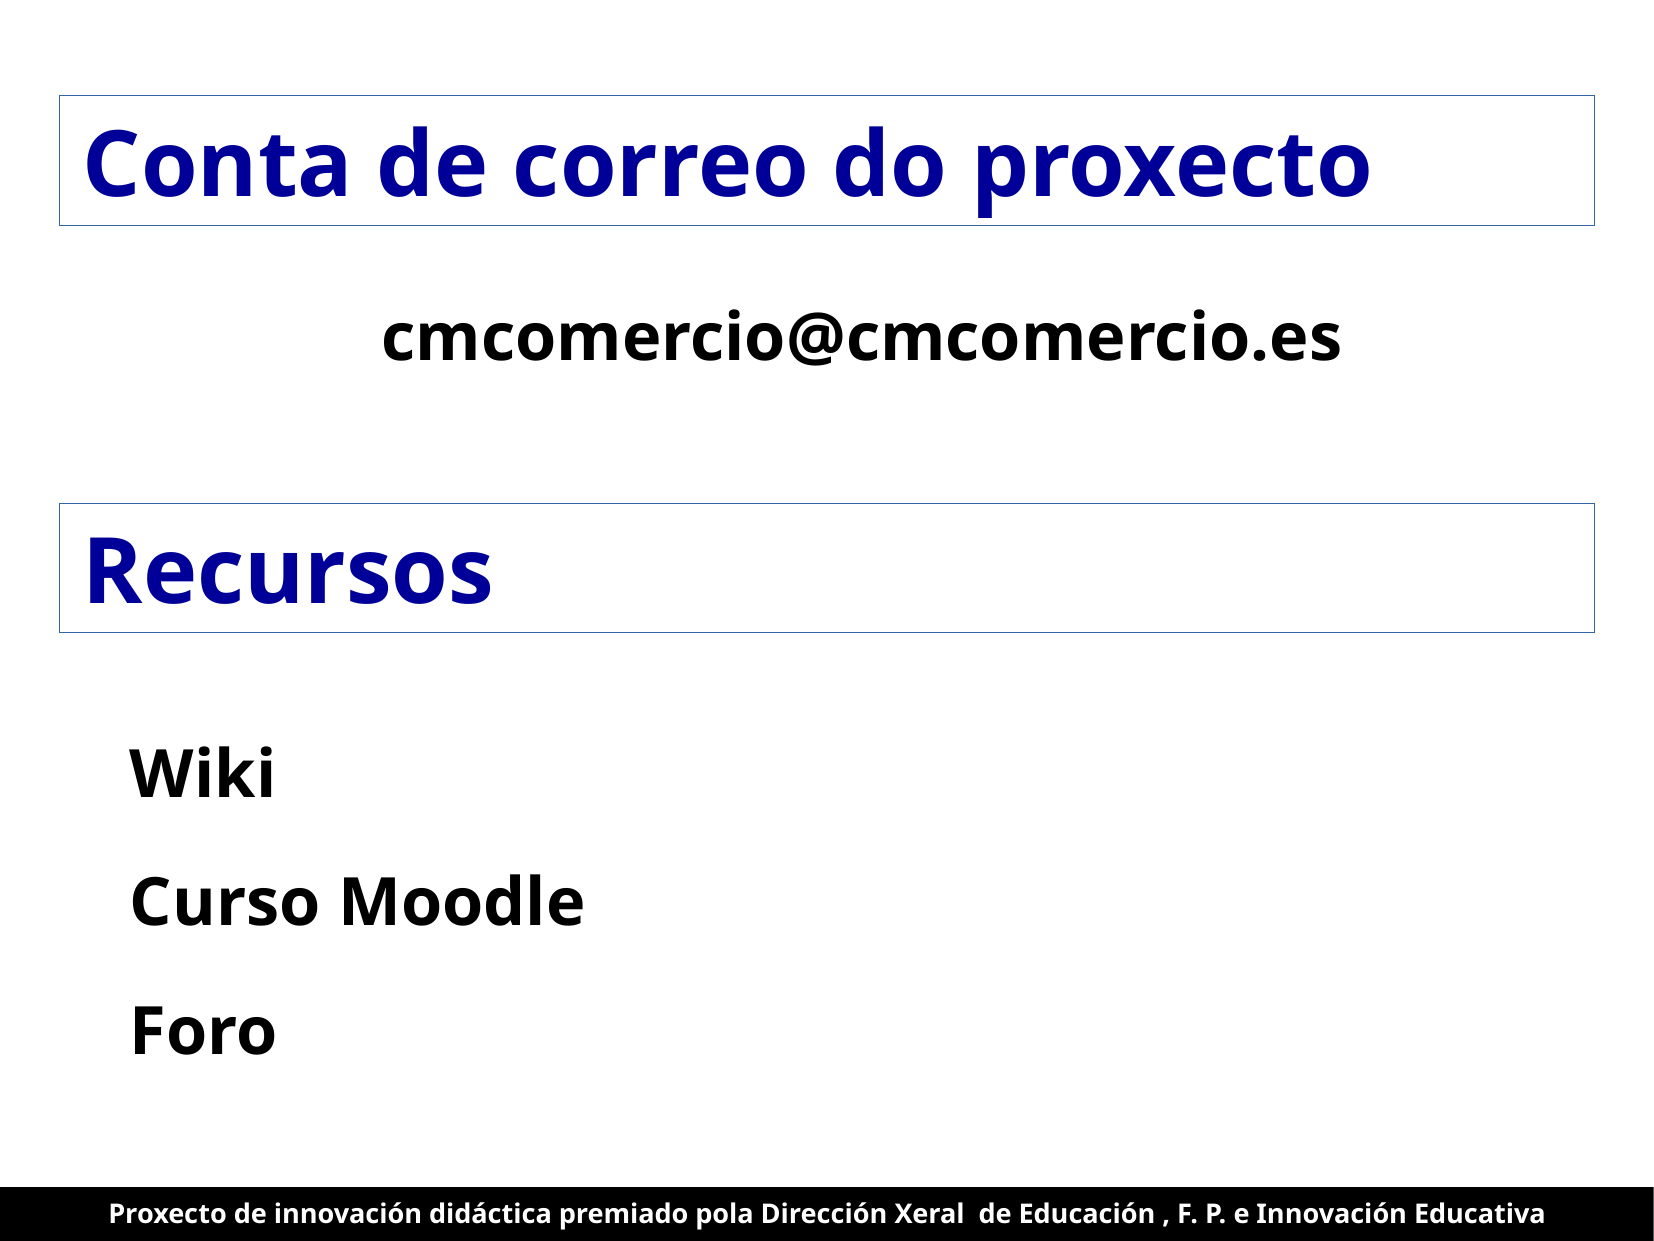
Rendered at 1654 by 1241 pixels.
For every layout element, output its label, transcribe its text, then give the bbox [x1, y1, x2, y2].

title Recursos [59, 503, 1595, 633]
list [594, 633, 1315, 638]
list Curso Moodle [59, 854, 783, 977]
list cmcomercio@cmcomercio.es [59, 289, 1595, 414]
title Conta de correo do proxecto [59, 95, 1595, 226]
list Wiki [59, 726, 783, 848]
list Foro [59, 982, 783, 1105]
